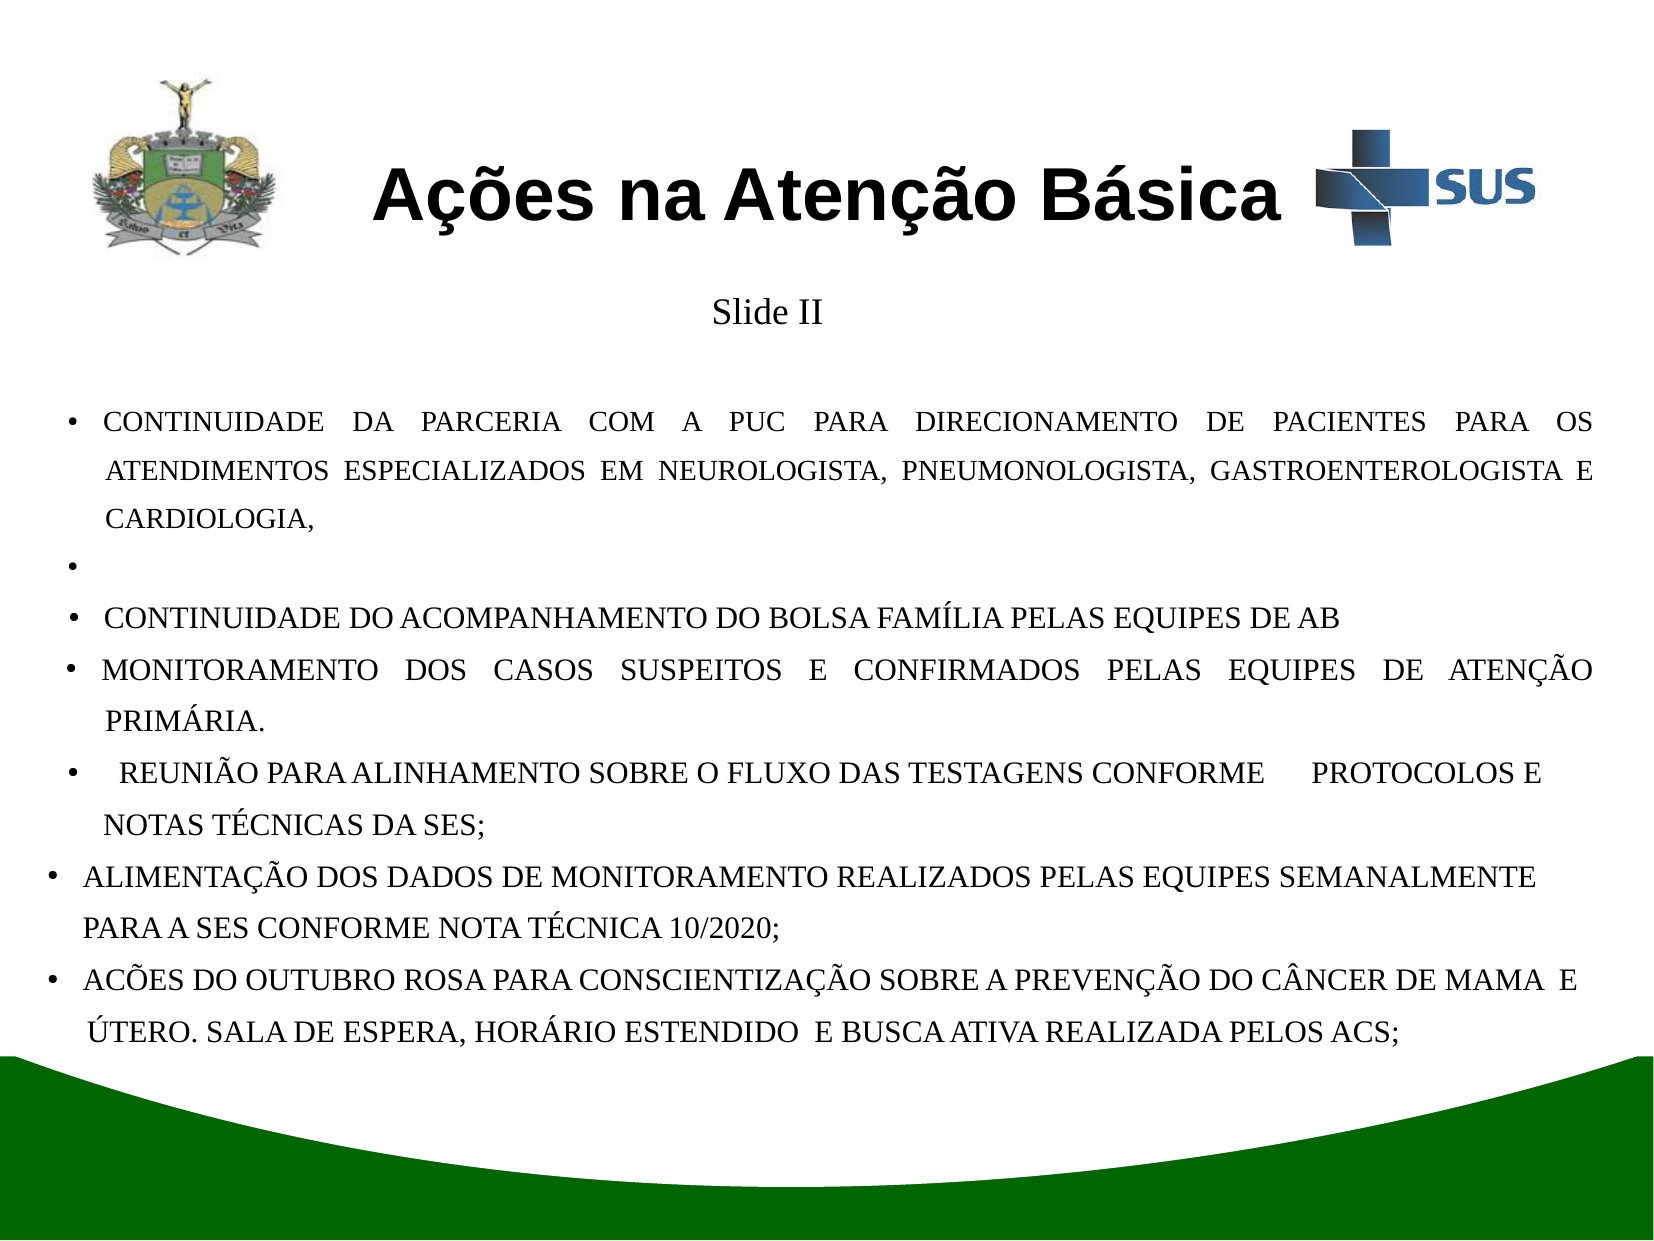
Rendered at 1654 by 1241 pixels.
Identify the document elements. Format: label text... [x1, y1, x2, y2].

table_cell CONTINUIDADE DO ACOMPANHAMENTO DO BOLSA FAMÍLIA PELAS EQUIPES DE AB [47, 583, 1594, 635]
table_cell REUNIÃO PARA ALINHAMENTO SOBRE O FLUXO DAS TESTAGENS CONFORME PROTOCOLOS E NOTAS TÉCNICAS DA SES; [47, 739, 1594, 842]
picture [1315, 129, 1542, 246]
picture [80, 70, 287, 272]
table_cell ALIMENTAÇÃO DOS DADOS DE MONITORAMENTO REALIZADOS PELAS EQUIPES SEMANALMENTE PARA A SES CONFORME NOTA TÉCNICA 10/2020; [47, 842, 1594, 946]
text_box Slide II [696, 283, 839, 340]
text_box [0, 1050, 1654, 1241]
table_cell ACÕES DO OUTUBRO ROSA PARA CONSCIENTIZAÇÃO SOBRE A PREVENÇÃO DO CÂNCER DE MAMA E ÚTERO. SALA DE ESPERA, HORÁRIO ESTENDIDO E BUSCA ATIVA REALIZADA PELOS ACS; [47, 946, 1594, 1049]
table_header CONTINUIDADE DA PARCERIA COM A PUC PARA DIRECIONAMENTO DE PACIENTES PARA OS ATENDIMENTOS ESPECIALIZADOS EM NEUROLOGISTA, PNEUMONOLOGISTA, GASTROENTEROLOGISTA E CARDIOLOGIA, [47, 390, 1594, 583]
title Ações na Atenção Básica [82, 49, 1571, 257]
table_cell MONITORAMENTO DOS CASOS SUSPEITOS E CONFIRMADOS PELAS EQUIPES DE ATENÇÃO PRIMÁRIA. [47, 635, 1594, 739]
